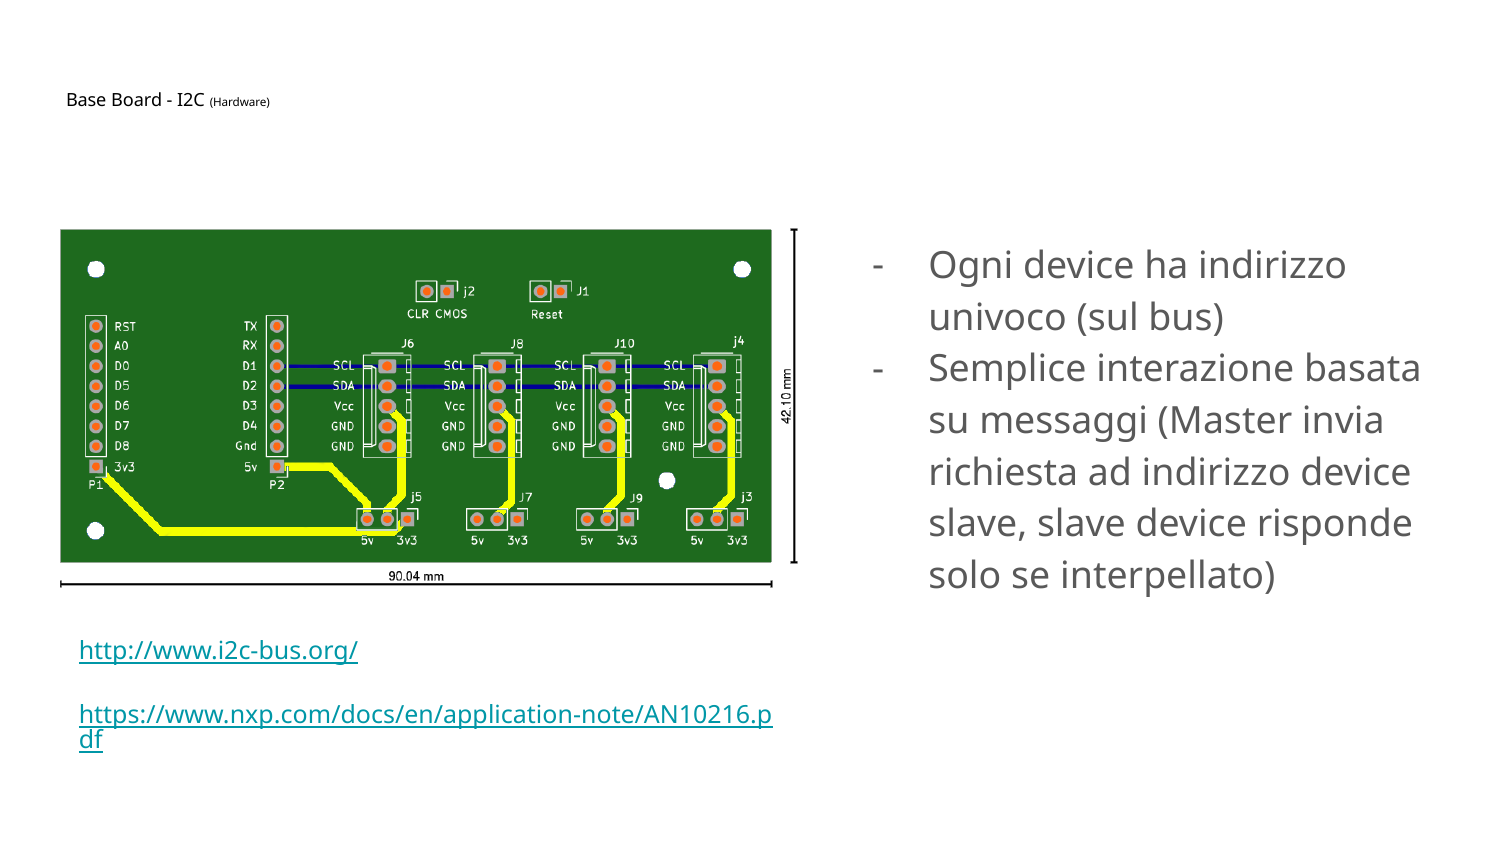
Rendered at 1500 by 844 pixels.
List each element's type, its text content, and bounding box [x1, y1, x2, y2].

title Base Board - I2C (Hardware) [51, 72, 1449, 167]
picture [51, 134, 839, 595]
list Ogni device ha indirizzo univoco (sul bus) Semplice interazione basata su messaggi (Master invia richiesta ad indirizzo device slave, slave device risponde solo se interpellato) [838, 218, 1449, 804]
text_box http://www.i2c-bus.org/ https://www.nxp.com/docs/en/application-note/AN10216.pdf [63, 619, 799, 778]
